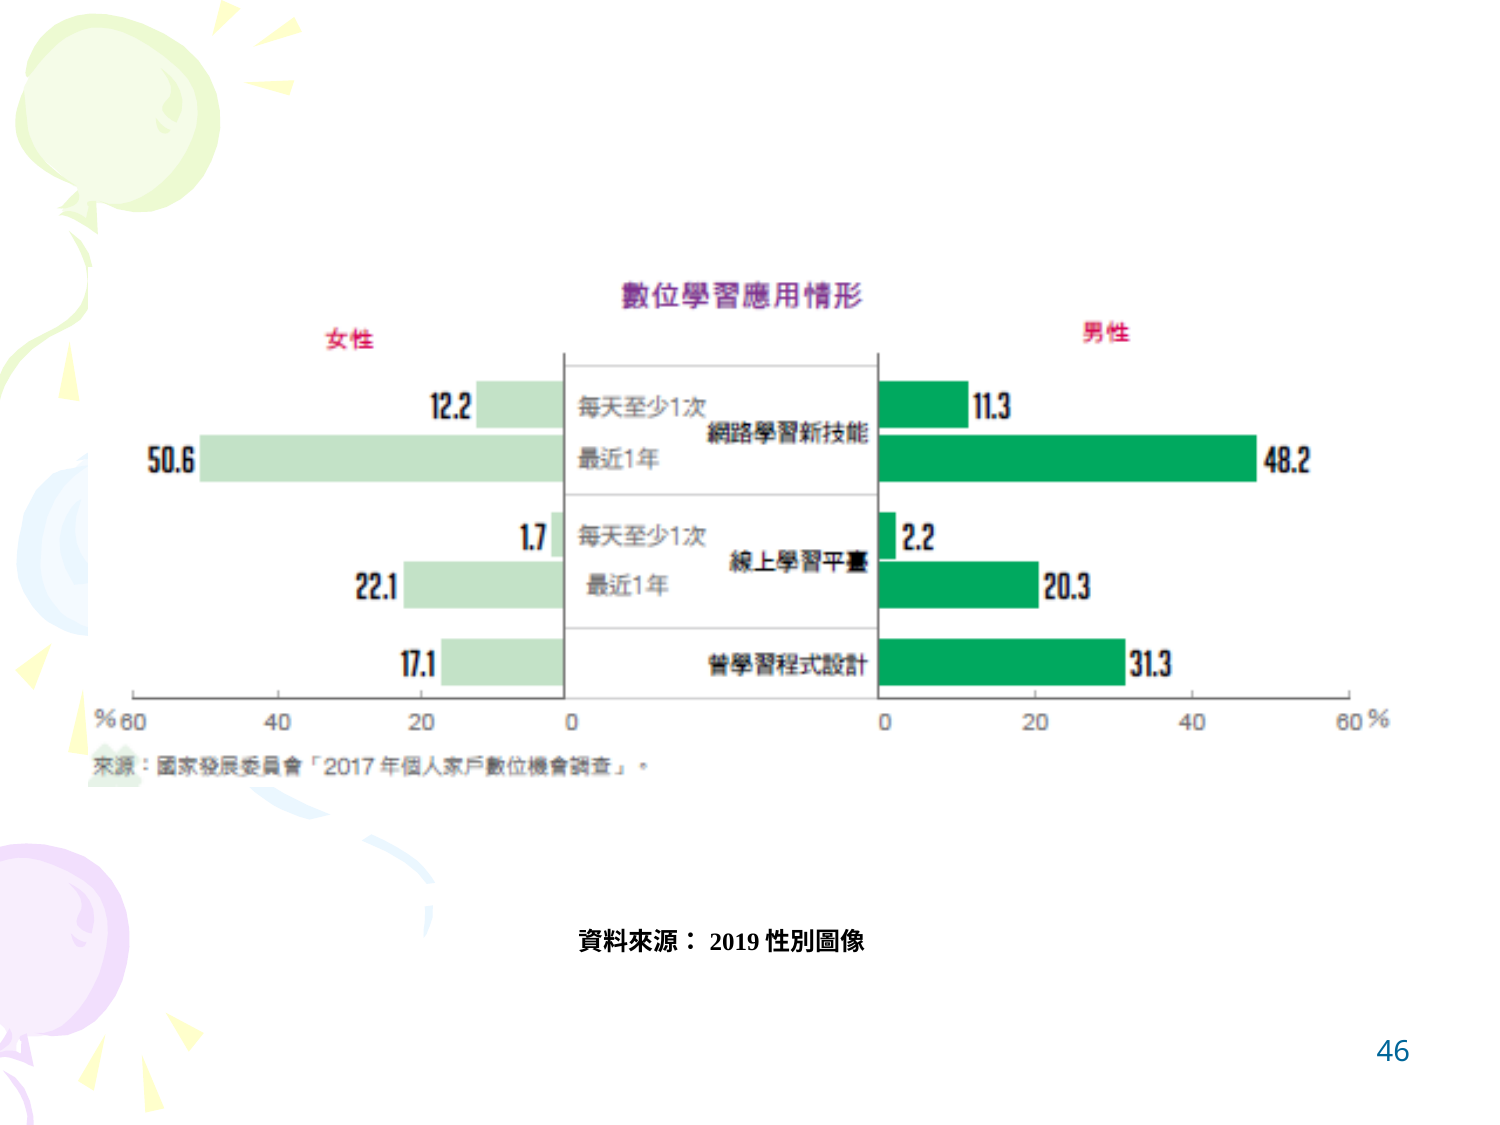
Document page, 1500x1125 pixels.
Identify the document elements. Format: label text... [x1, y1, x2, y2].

picture [88, 267, 1405, 787]
text_box 資料來源：2019性別圖像 [367, 918, 1077, 964]
text_box <編號> [1074, 1024, 1426, 1100]
